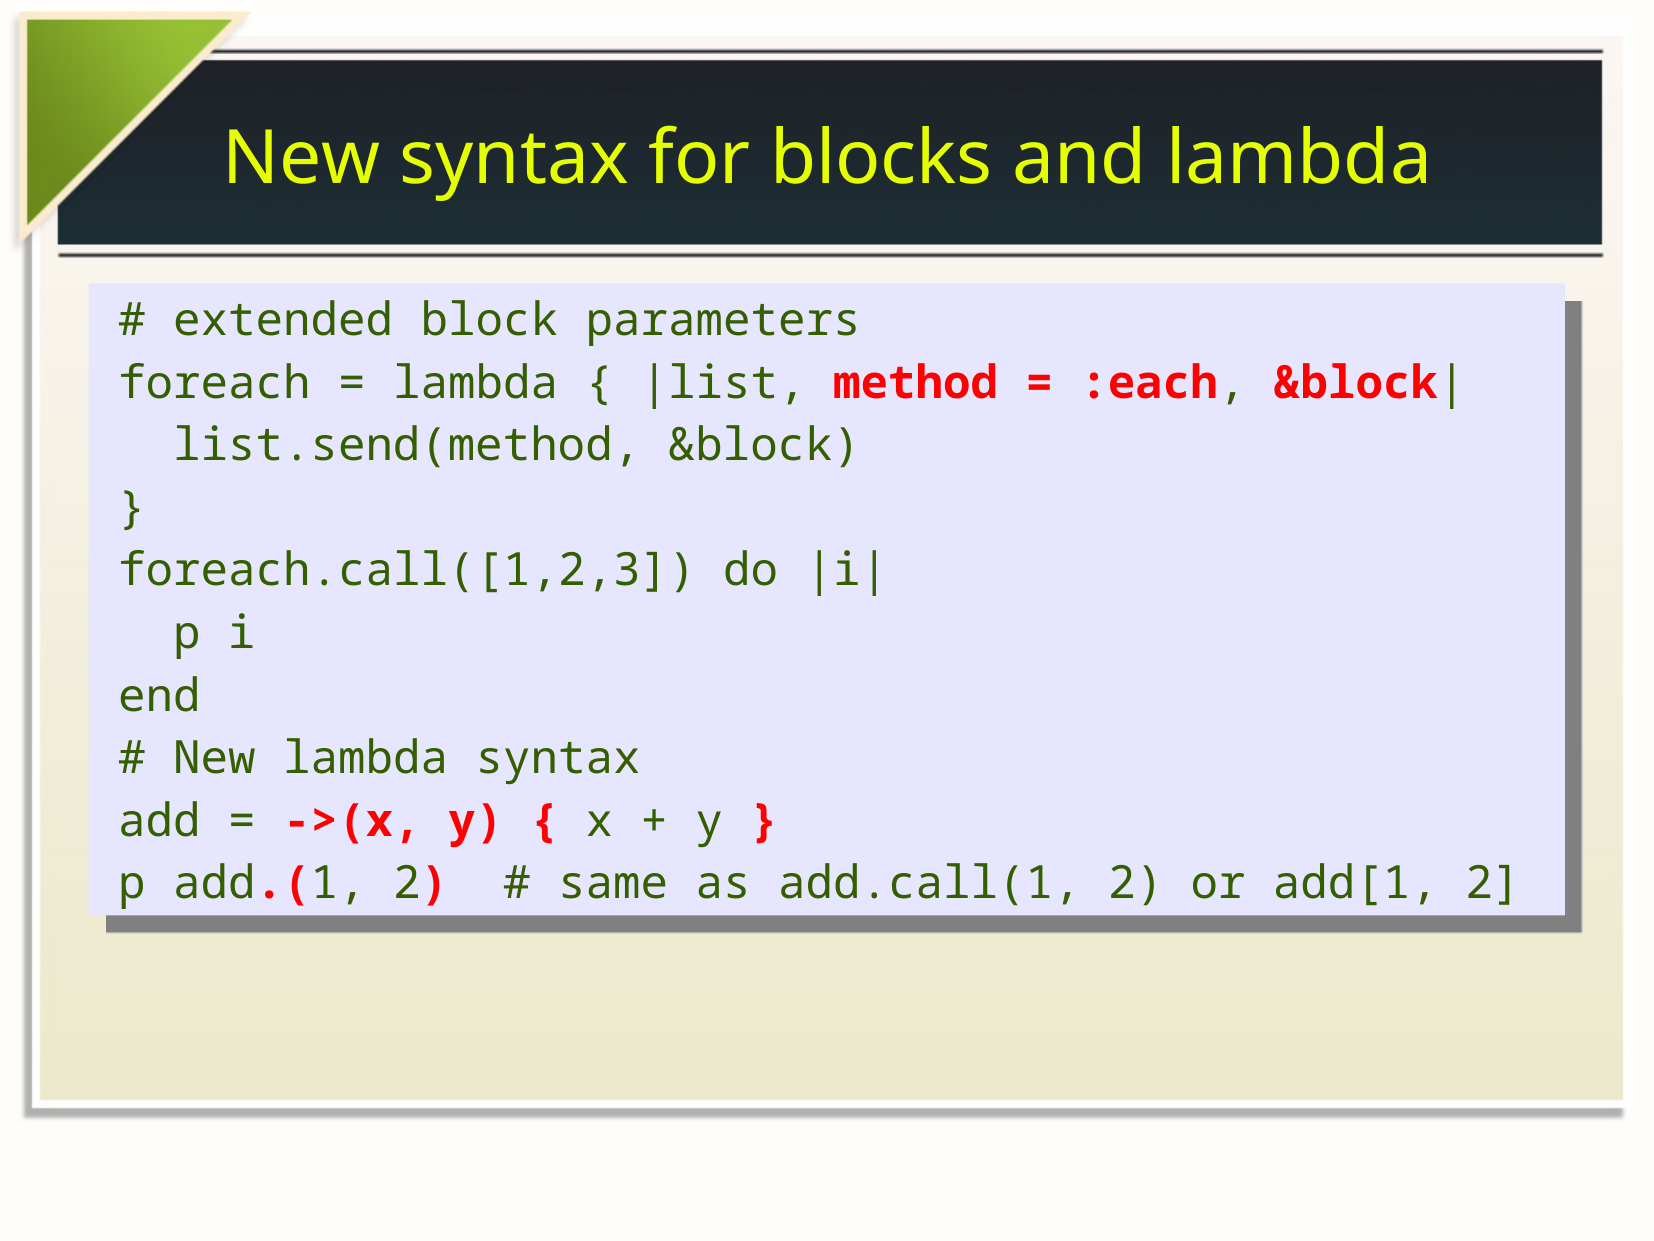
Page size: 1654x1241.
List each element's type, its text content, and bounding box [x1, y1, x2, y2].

picture [0, 0, 1654, 1241]
title New syntax for blocks and lambda [121, 73, 1534, 237]
text_box # extended block parameters foreach = lambda { |list, method = :each, &block| list.send(method, &block) } foreach.call([1,2,3]) do |i| p i end # New lambda syntax add = ->(x, y) { x + y } p add.(1, 2) # same as add.call(1, 2) or add[1, 2] [88, 283, 1565, 916]
